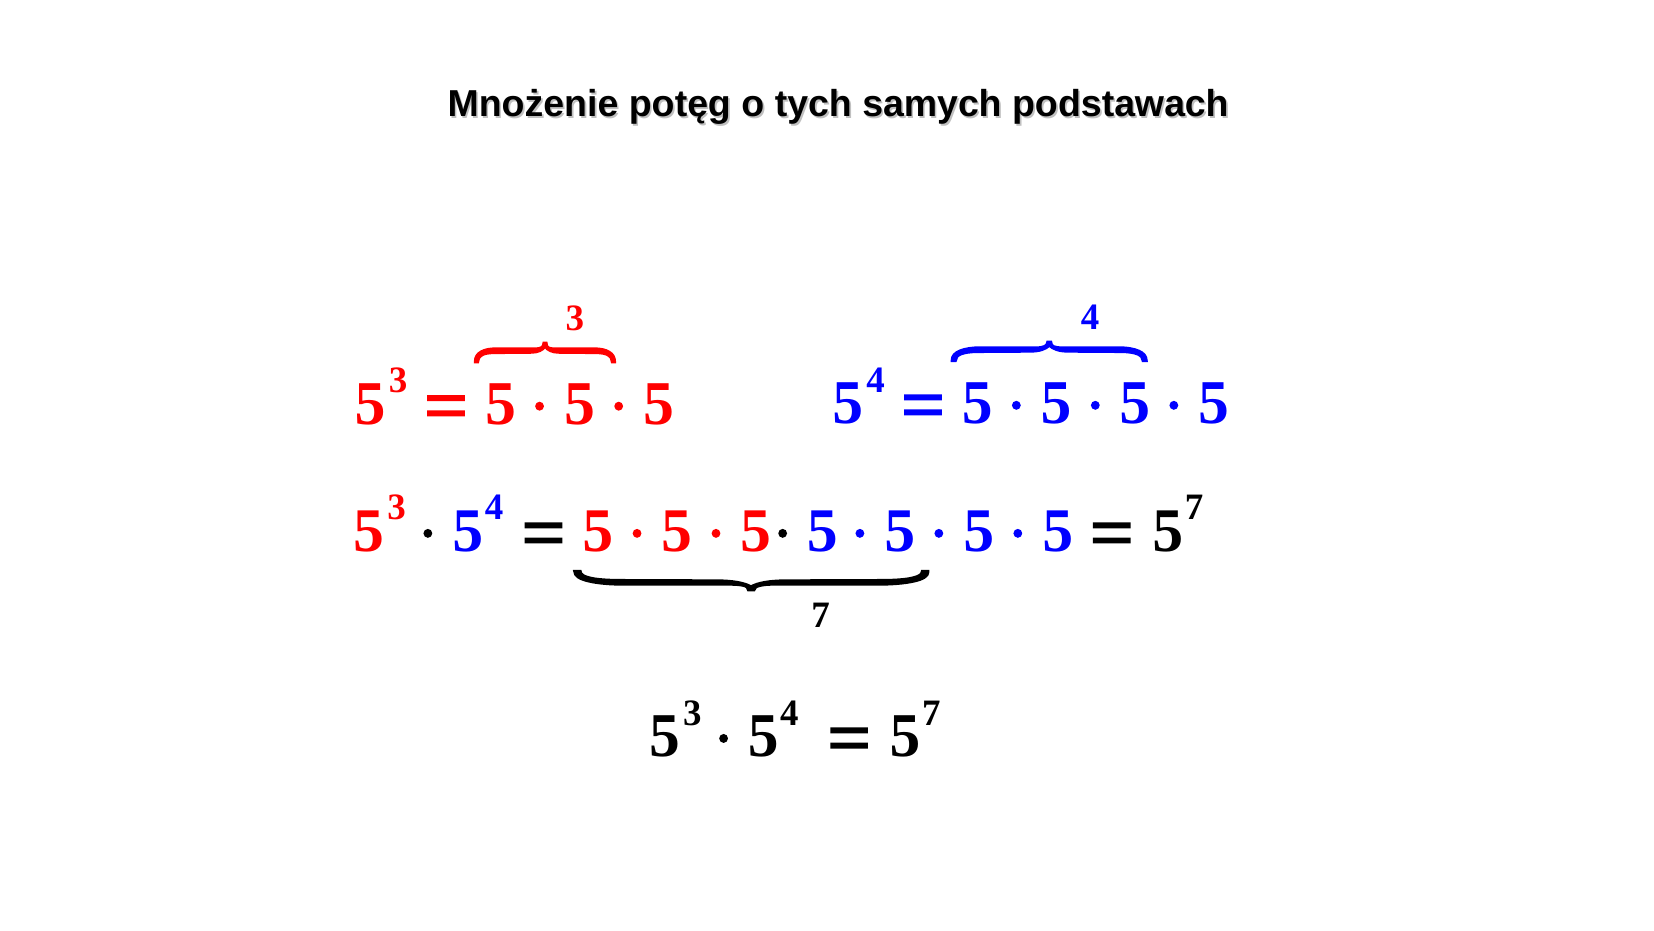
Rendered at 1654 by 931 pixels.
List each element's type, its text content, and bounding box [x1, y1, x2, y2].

chart [348, 297, 684, 438]
chart [642, 692, 948, 771]
chart [346, 487, 1211, 636]
chart [826, 296, 1241, 437]
text_box Mnożenie potęg o tych samych podstawach [432, 75, 1261, 136]
